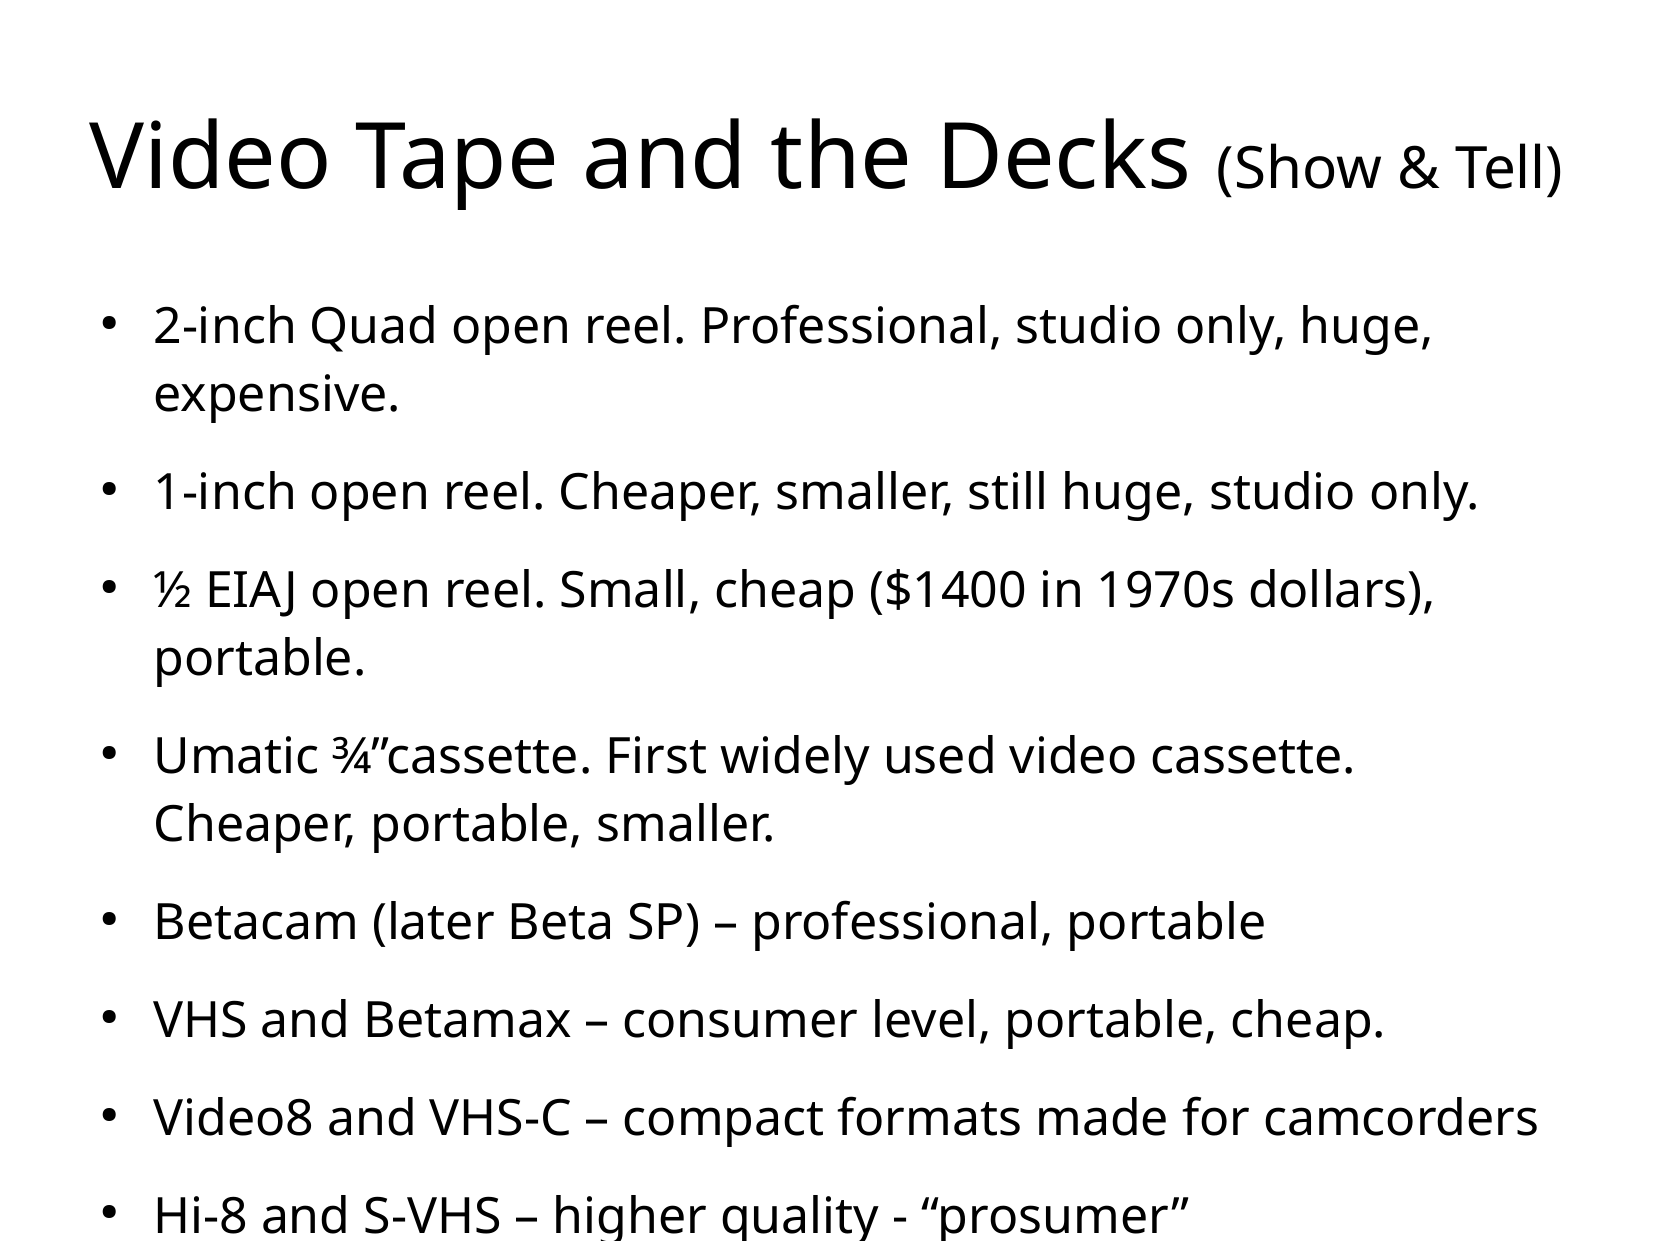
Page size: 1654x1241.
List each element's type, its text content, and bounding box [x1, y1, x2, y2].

title Video Tape and the Decks (Show & Tell) [82, 56, 1571, 250]
list 2-inch Quad open reel. Professional, studio only, huge, expensive. 1-inch open reel. Cheaper, smaller, still huge, studio only. ½ EIAJ open reel. Small, cheap ($1400 in 1970s dollars), portable. Umatic ¾”cassette. First widely used video cassette. Cheaper, portable, smaller. Betacam (later Beta SP) – professional, portable VHS and Betamax – consumer level, portable, cheap. Video8 and VHS-C – compact formats made for camcorders Hi-8 and S-VHS – higher quality - “prosumer” [82, 290, 1571, 1188]
